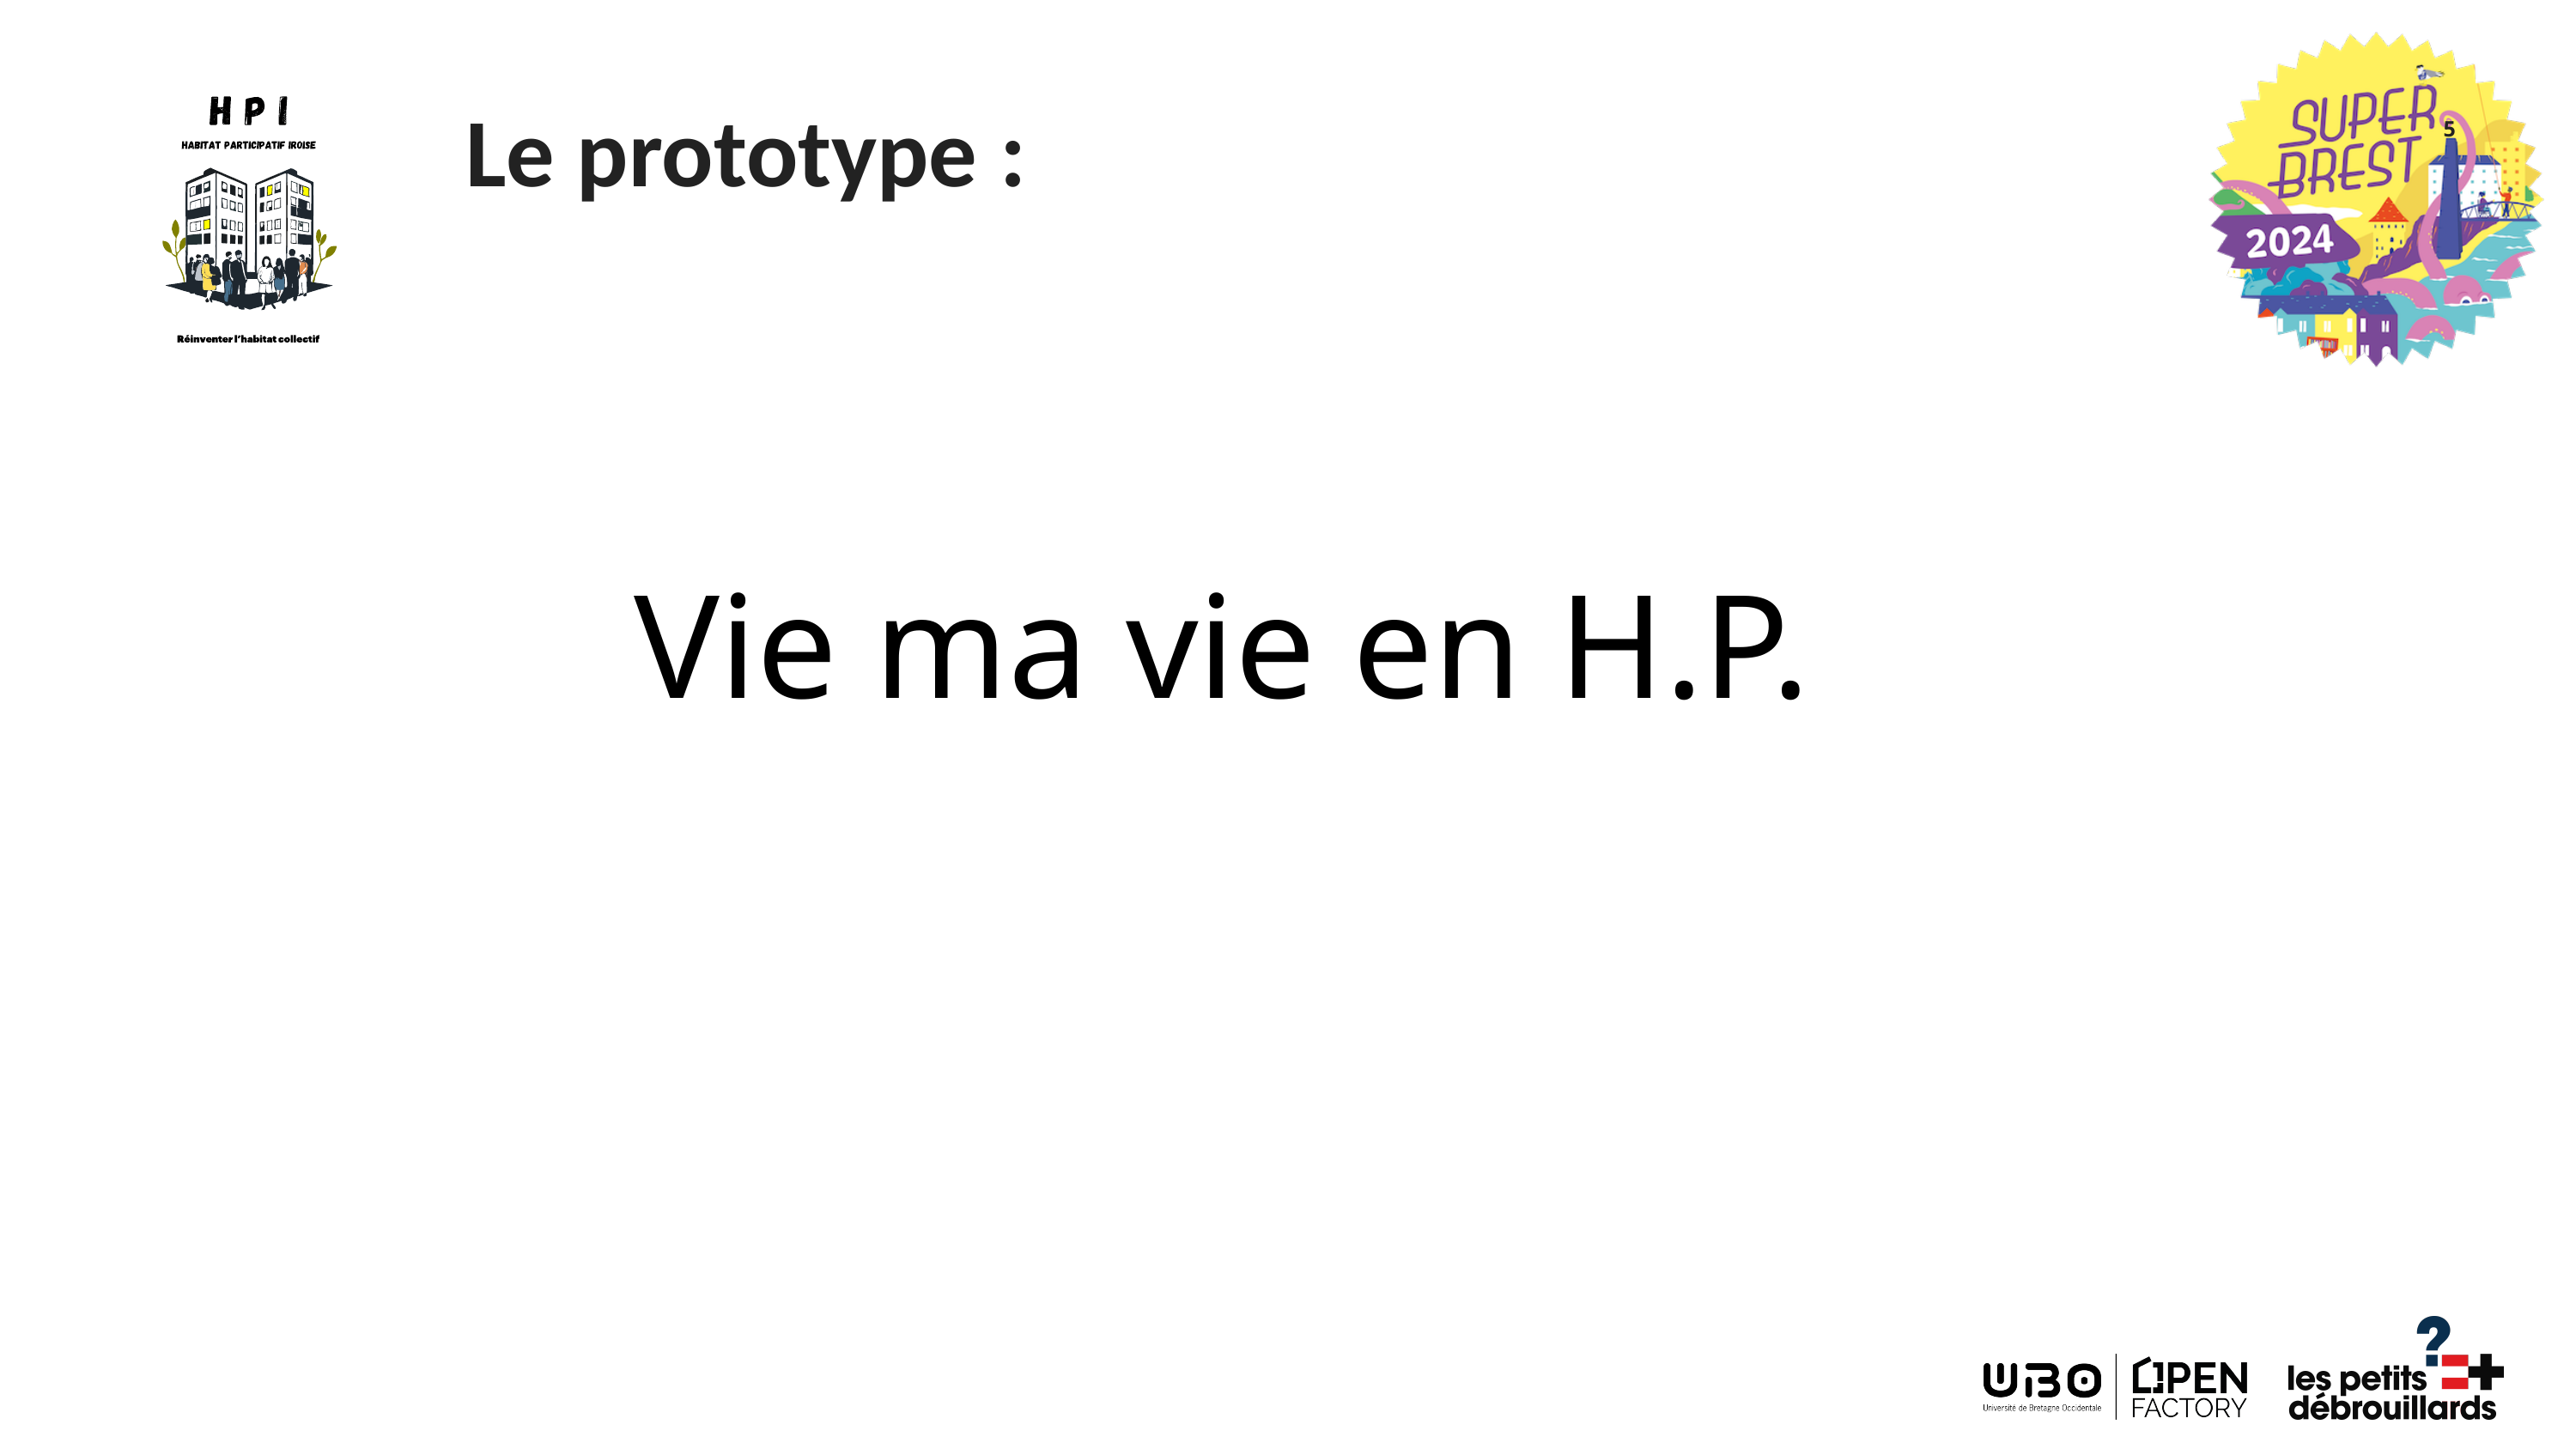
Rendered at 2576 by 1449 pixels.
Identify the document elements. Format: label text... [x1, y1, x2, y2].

slide_number <numéro> [2307, 93, 2456, 145]
title Le prototype : [465, 85, 1933, 227]
picture [2288, 1316, 2504, 1420]
picture [1984, 1354, 2247, 1420]
list Vie ma vie en H.P. [491, 555, 2404, 661]
picture [2176, 0, 2576, 400]
picture [131, 59, 366, 388]
